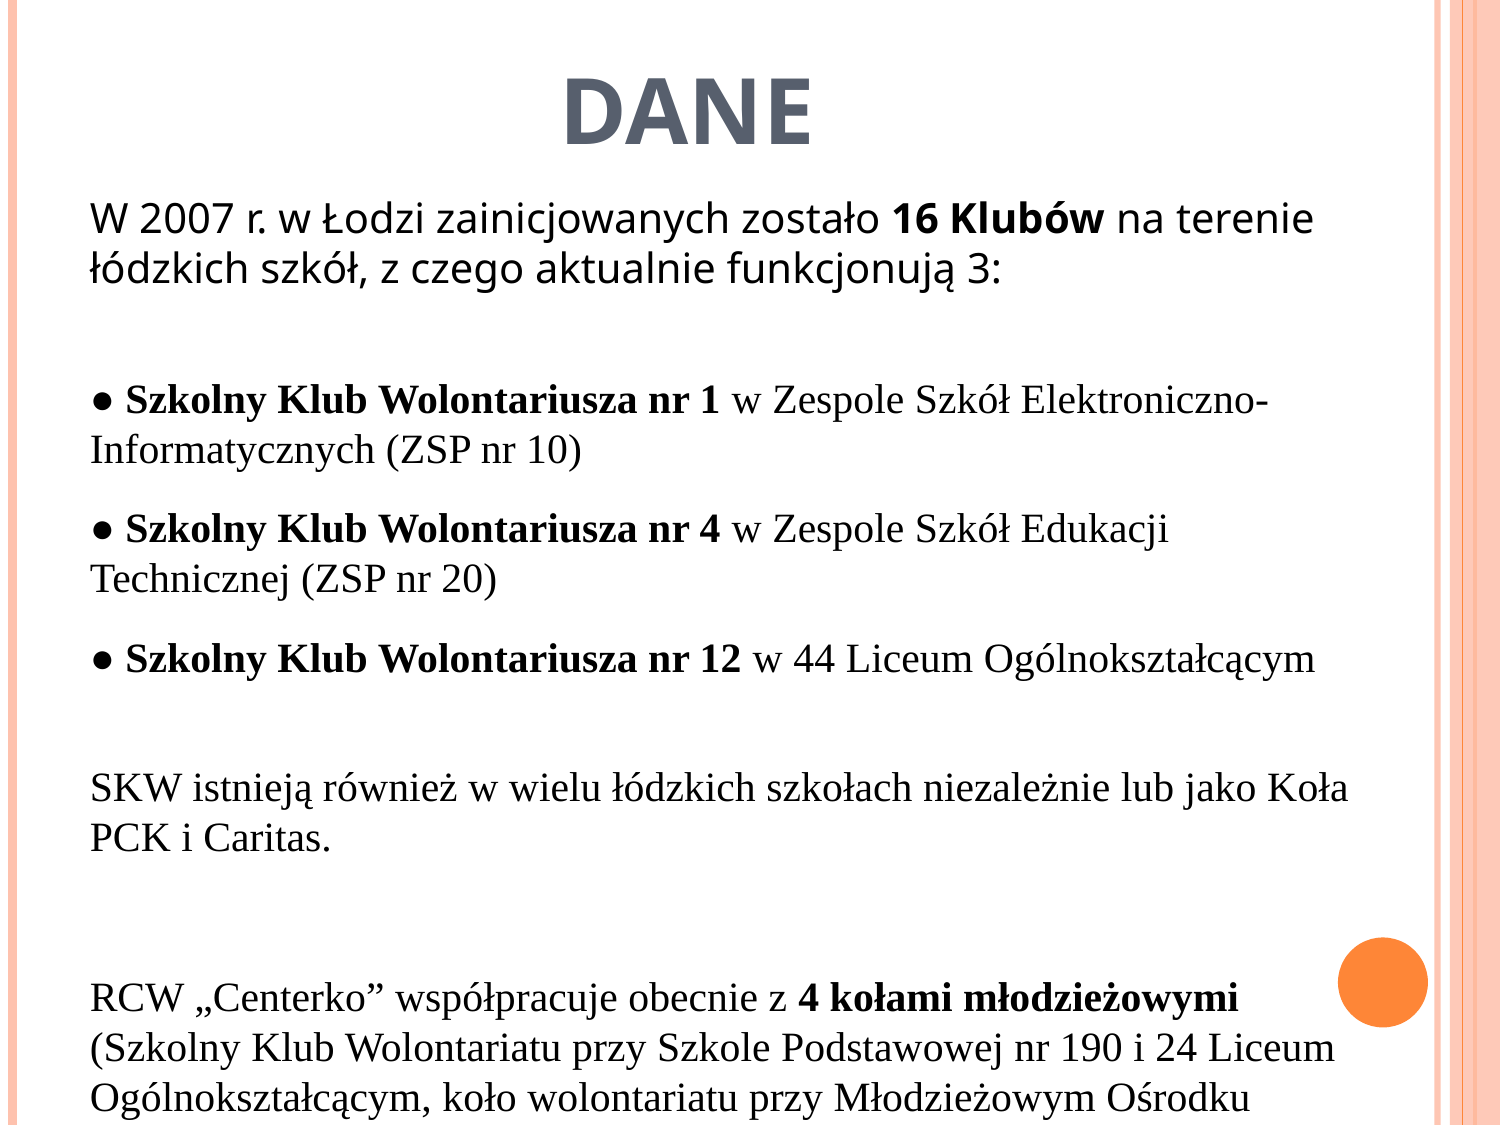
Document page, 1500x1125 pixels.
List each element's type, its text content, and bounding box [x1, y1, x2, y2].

list W 2007 r. w Łodzi zainicjowanych zostało 16 Klubów na terenie łódzkich szkół, z czego aktualnie funkcjonują 3: ● Szkolny Klub Wolontariusza nr 1 w Zespole Szkół Elektroniczno-Informatycznych (ZSP nr 10) ● Szkolny Klub Wolontariusza nr 4 w Zespole Szkół Edukacji Technicznej (ZSP nr 20) ● Szkolny Klub Wolontariusza nr 12 w 44 Liceum Ogólnokształcącym SKW istnieją również w wielu łódzkich szkołach niezależnie lub jako Koła PCK i Caritas. RCW „Centerko” współpracuje obecnie z 4 kołami młodzieżowymi (Szkolny Klub Wolontariatu przy Szkole Podstawowej nr 190 i 24 Liceum Ogólnokształcącym, koło wolontariatu przy Młodzieżowym Ośrodku Socjoterapii nr 2 i Fundacji „Happy Kids”) oraz 44 wolontariuszami indywidualnymi poniżej 18 roku życia. [75, 184, 1388, 1062]
title DANE [75, 45, 1300, 149]
